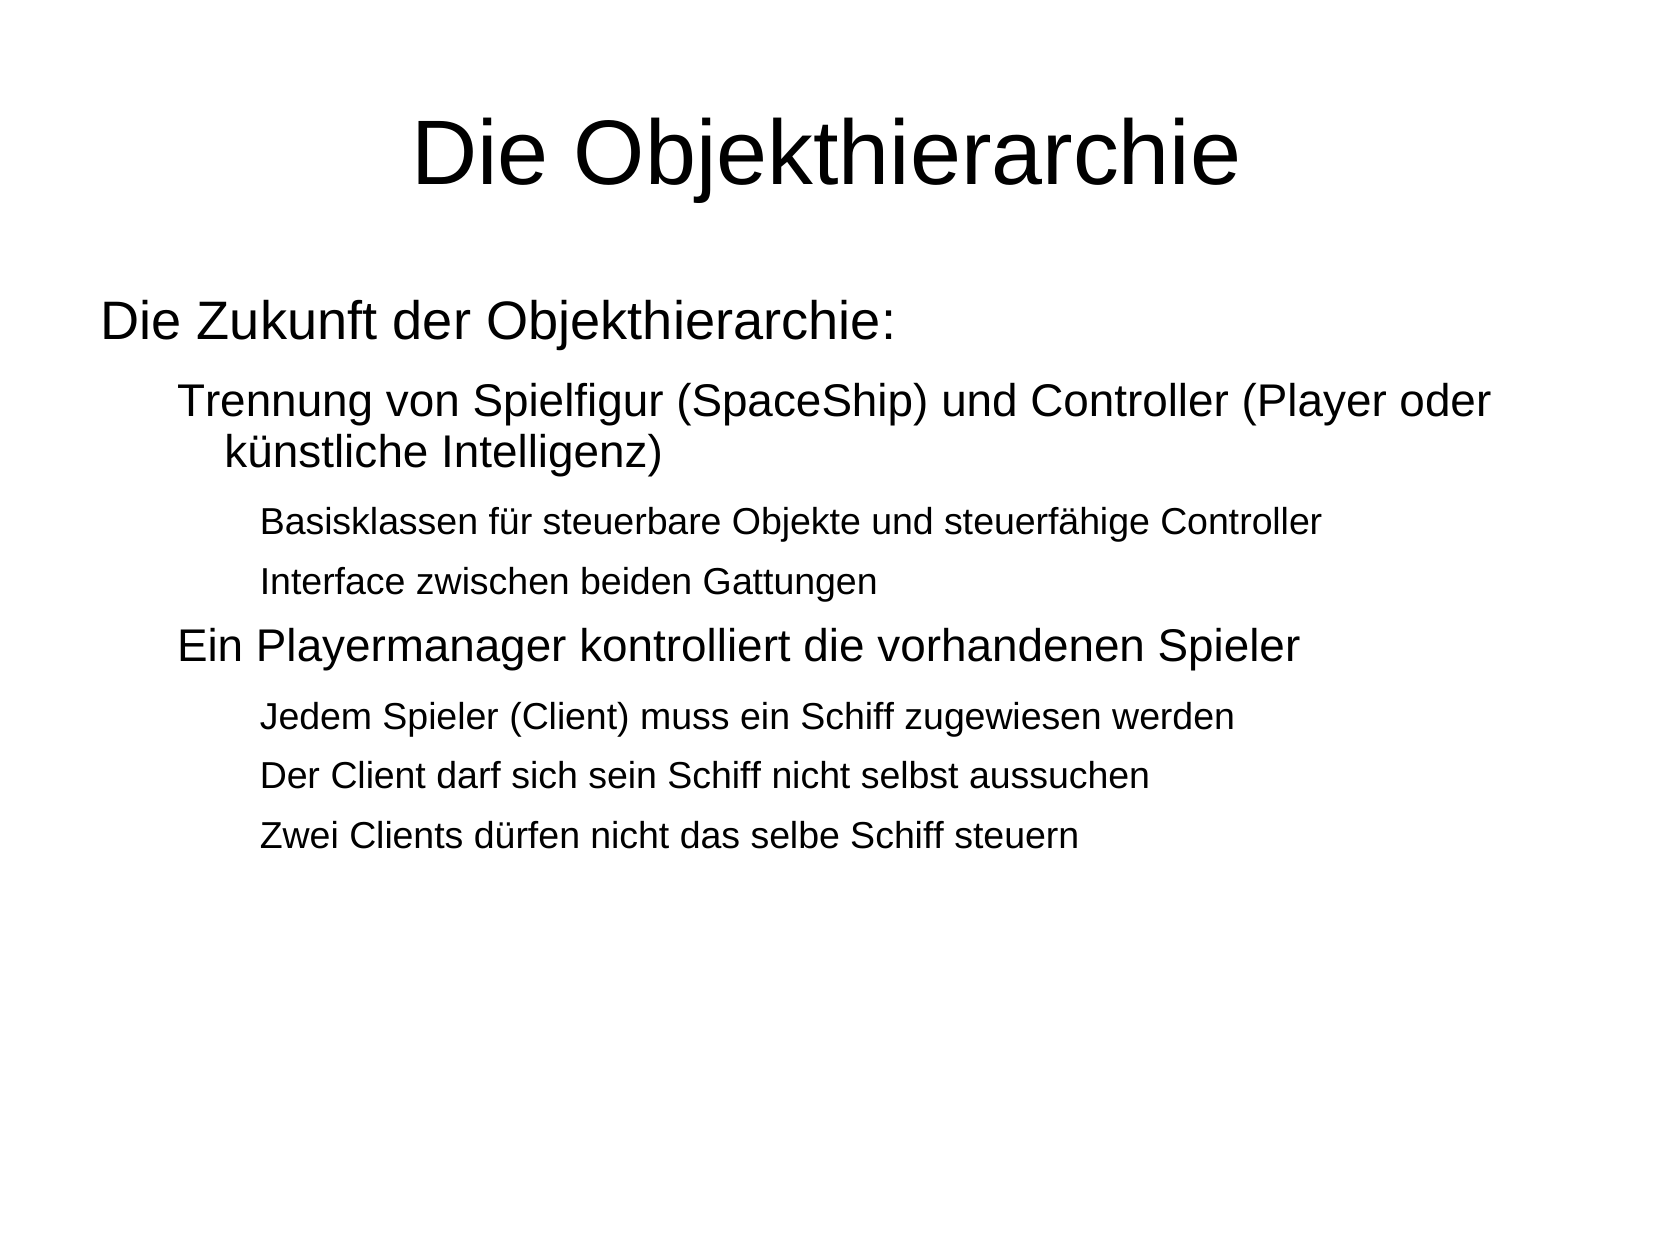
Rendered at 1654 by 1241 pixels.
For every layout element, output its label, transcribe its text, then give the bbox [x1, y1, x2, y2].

title Die Objekthierarchie [82, 56, 1571, 250]
list Die Zukunft der Objekthierarchie: Trennung von Spielfigur (SpaceShip) und Controller (Player oder künstliche Intelligenz) Basisklassen für steuerbare Objekte und steuerfähige Controller Interface zwischen beiden Gattungen Ein Playermanager kontrolliert die vorhandenen Spieler Jedem Spieler (Client) muss ein Schiff zugewiesen werden Der Client darf sich sein Schiff nicht selbst aussuchen Zwei Clients dürfen nicht das selbe Schiff steuern [82, 290, 1571, 1094]
